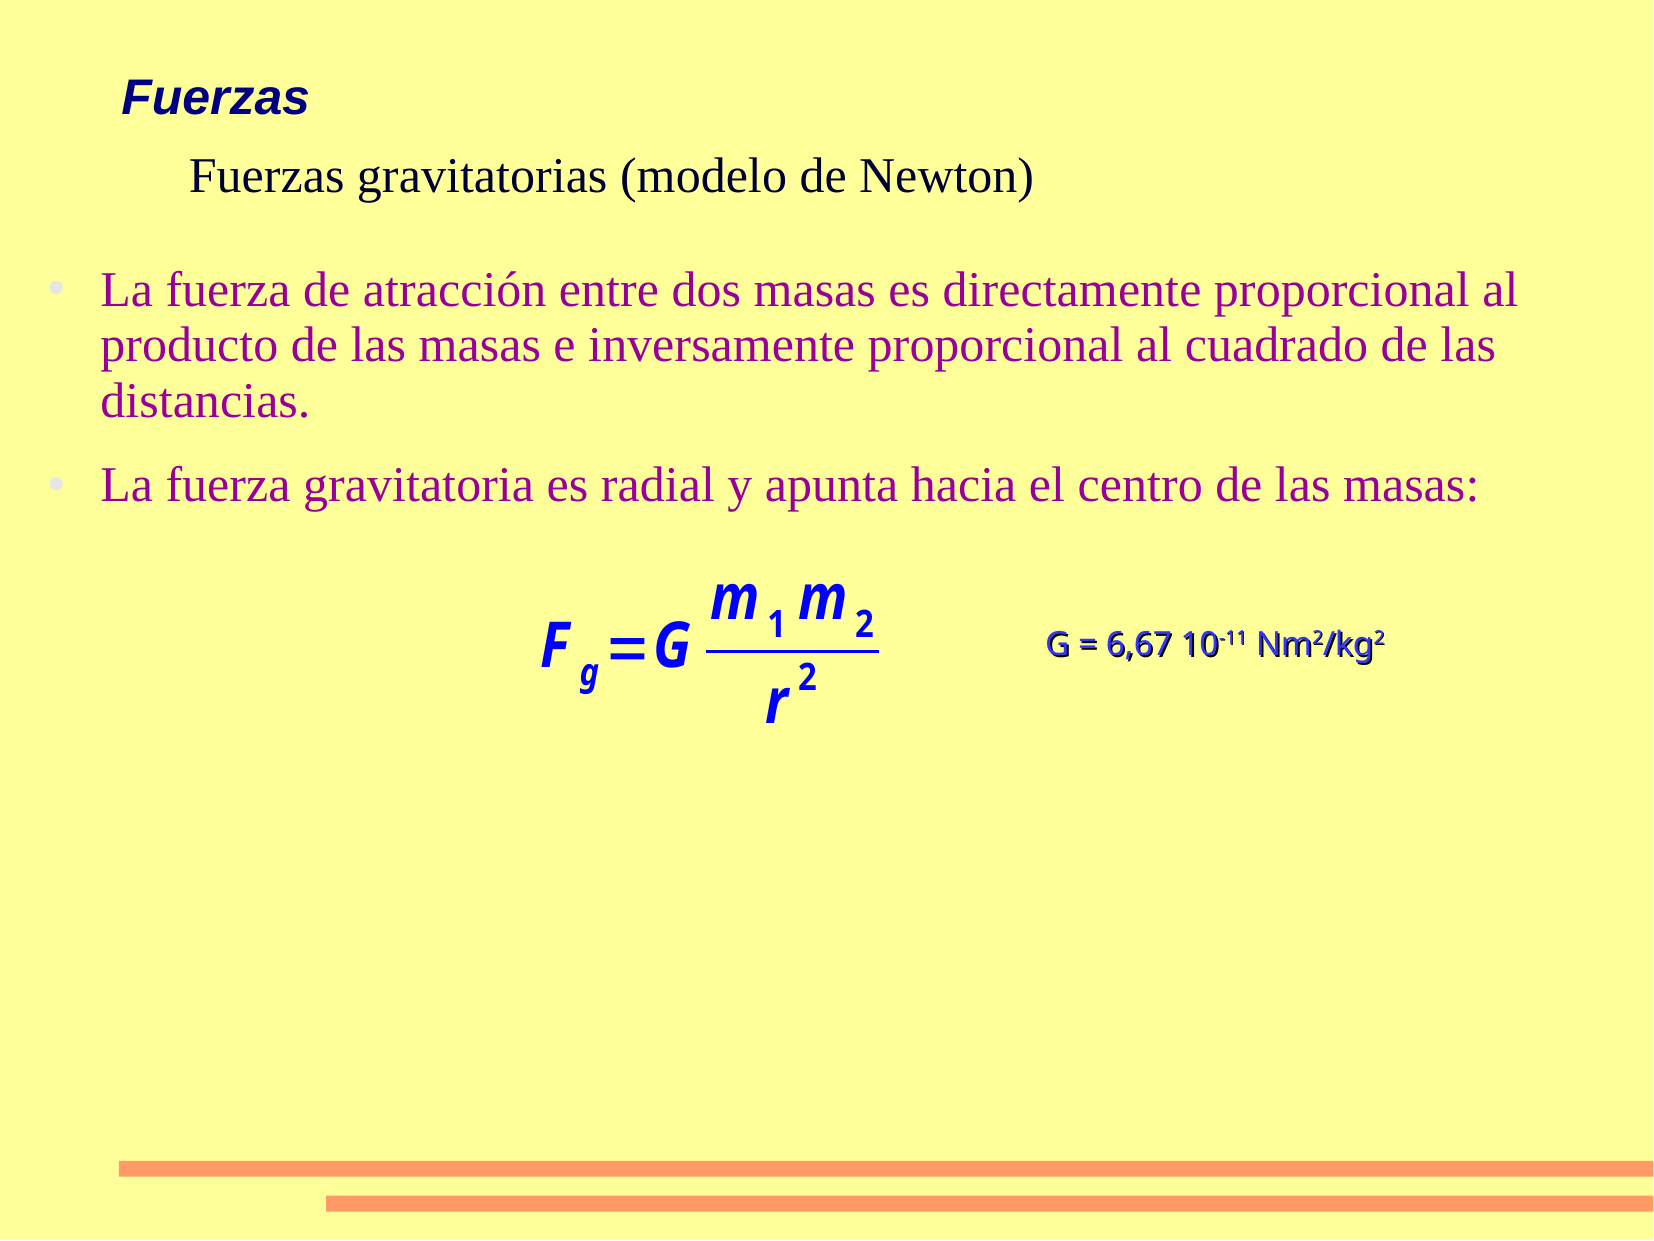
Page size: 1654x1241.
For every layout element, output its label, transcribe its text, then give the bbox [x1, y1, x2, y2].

list La fuerza de atracción entre dos masas es directamente proporcional al producto de las masas e inversamente proporcional al cuadrado de las distancias. La fuerza gravitatoria es radial y apunta hacia el centro de las masas: [29, 177, 1654, 588]
title Fuerzas [121, 46, 650, 147]
chart [531, 561, 889, 738]
text_box G = 6,67 10-11 Nm2/kg2 [974, 620, 1477, 709]
list Fuerzas gravitatorias (modelo de Newton) [118, 147, 1565, 207]
